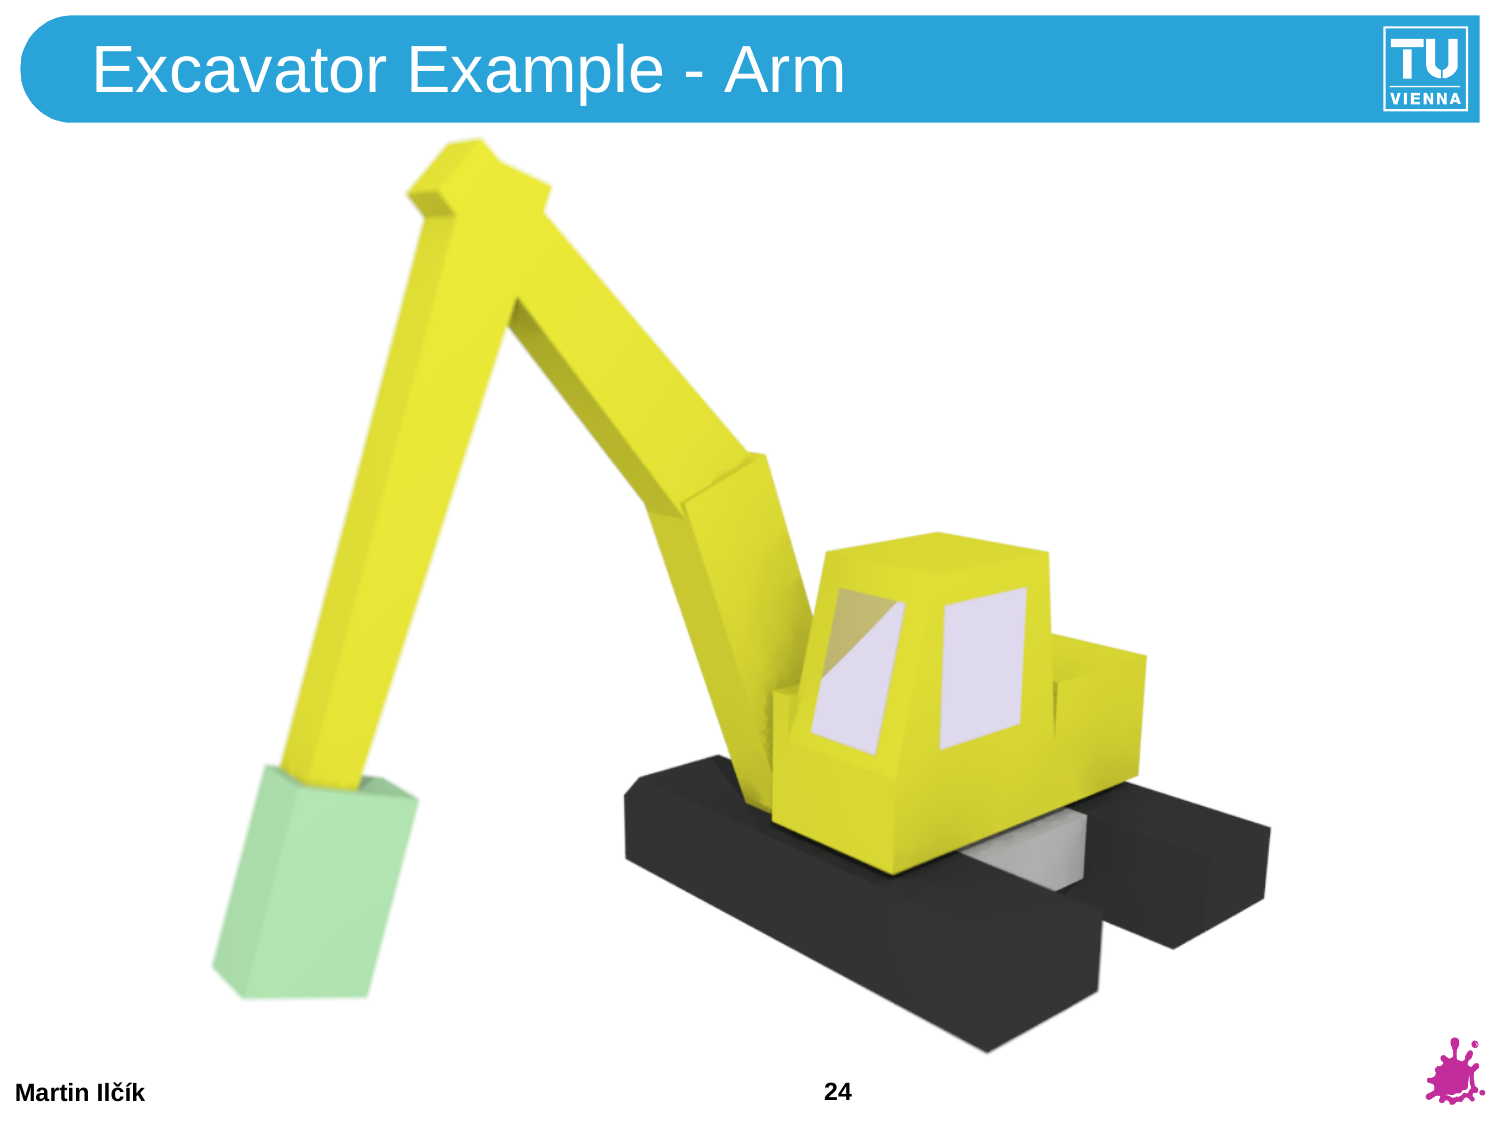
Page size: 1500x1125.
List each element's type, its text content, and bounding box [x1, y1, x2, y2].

text_box Martin Ilčík [0, 1068, 617, 1117]
picture [116, 131, 1376, 1077]
text_box 42 [749, 1077, 927, 1117]
title Excavator Example - Arm [76, 7, 1350, 132]
